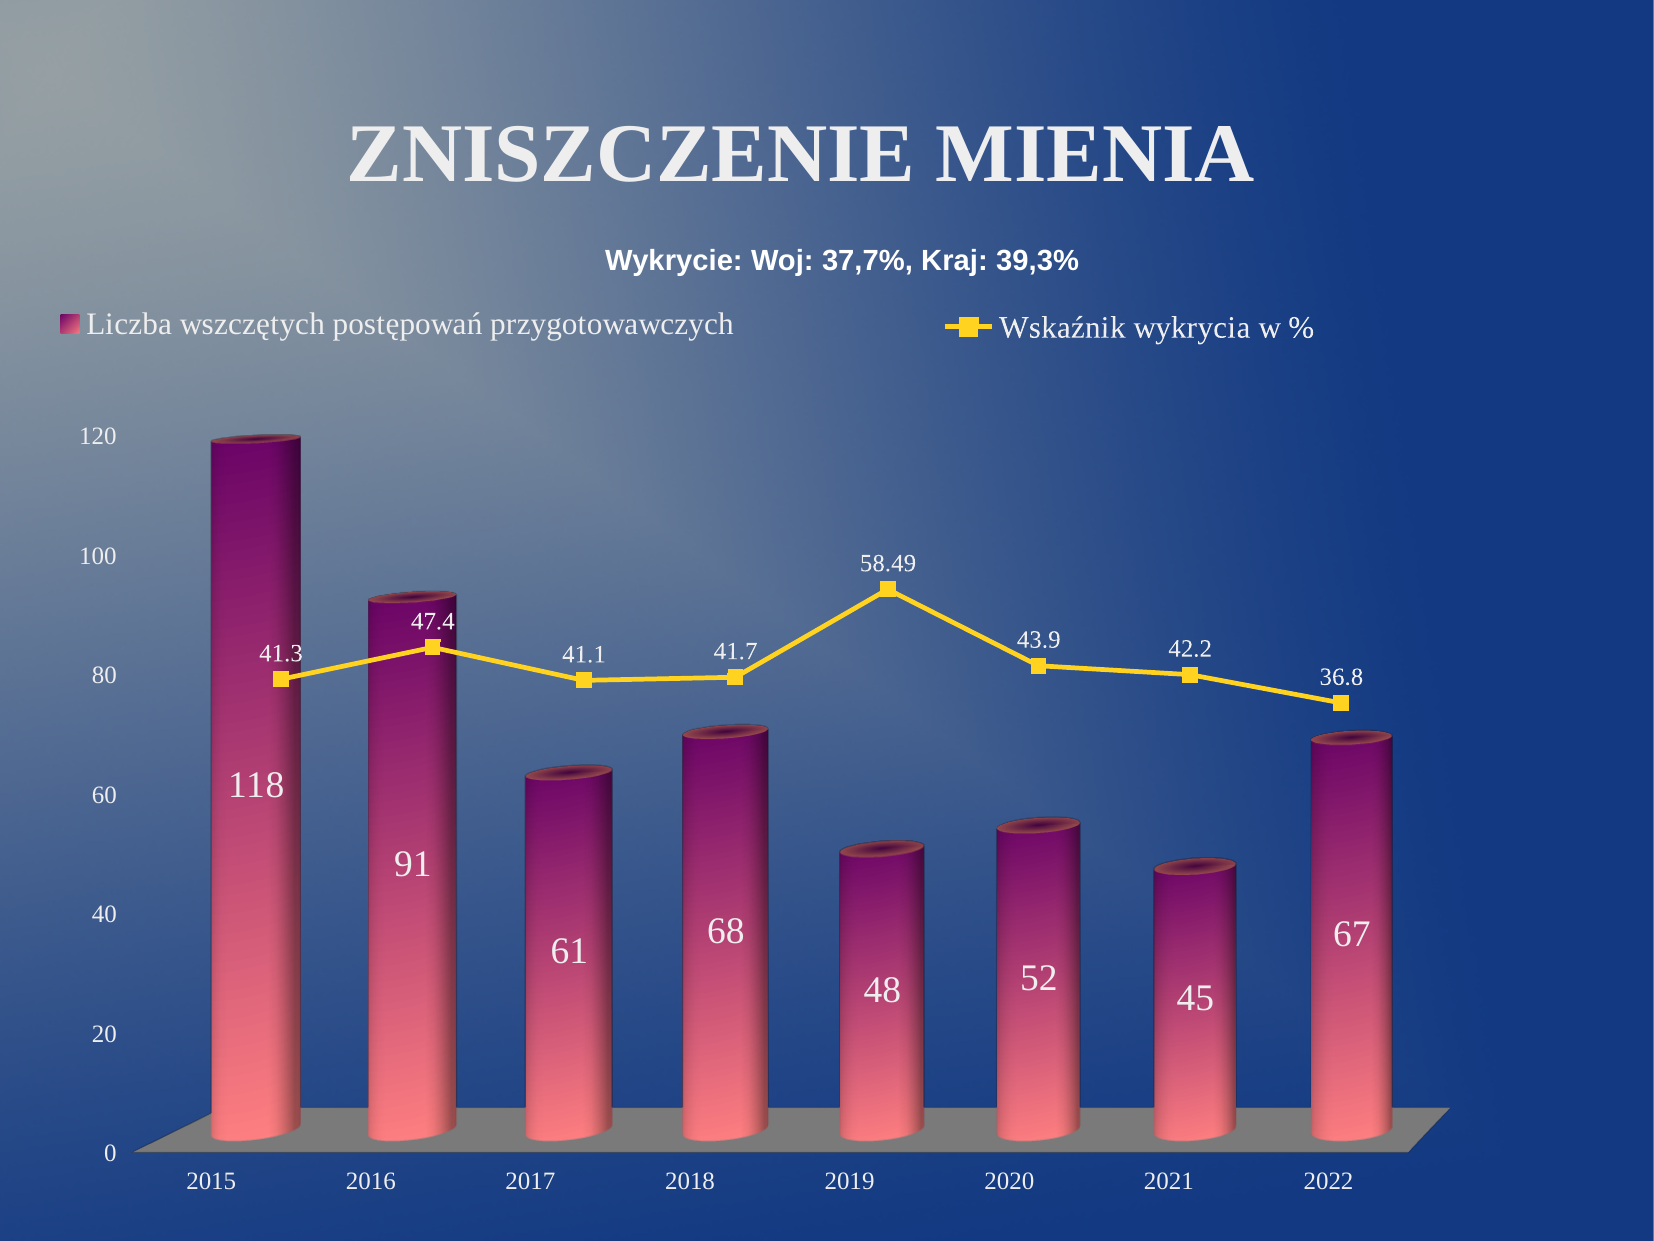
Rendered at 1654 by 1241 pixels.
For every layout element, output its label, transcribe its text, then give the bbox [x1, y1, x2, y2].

title ZNISZCZENIE MIENIA [82, 49, 1571, 257]
picture [0, 0, 1654, 1241]
text_box Wykrycie: Woj: 37,7%, Kraj: 39,3% [590, 236, 1099, 330]
chart [23, 259, 1548, 1229]
